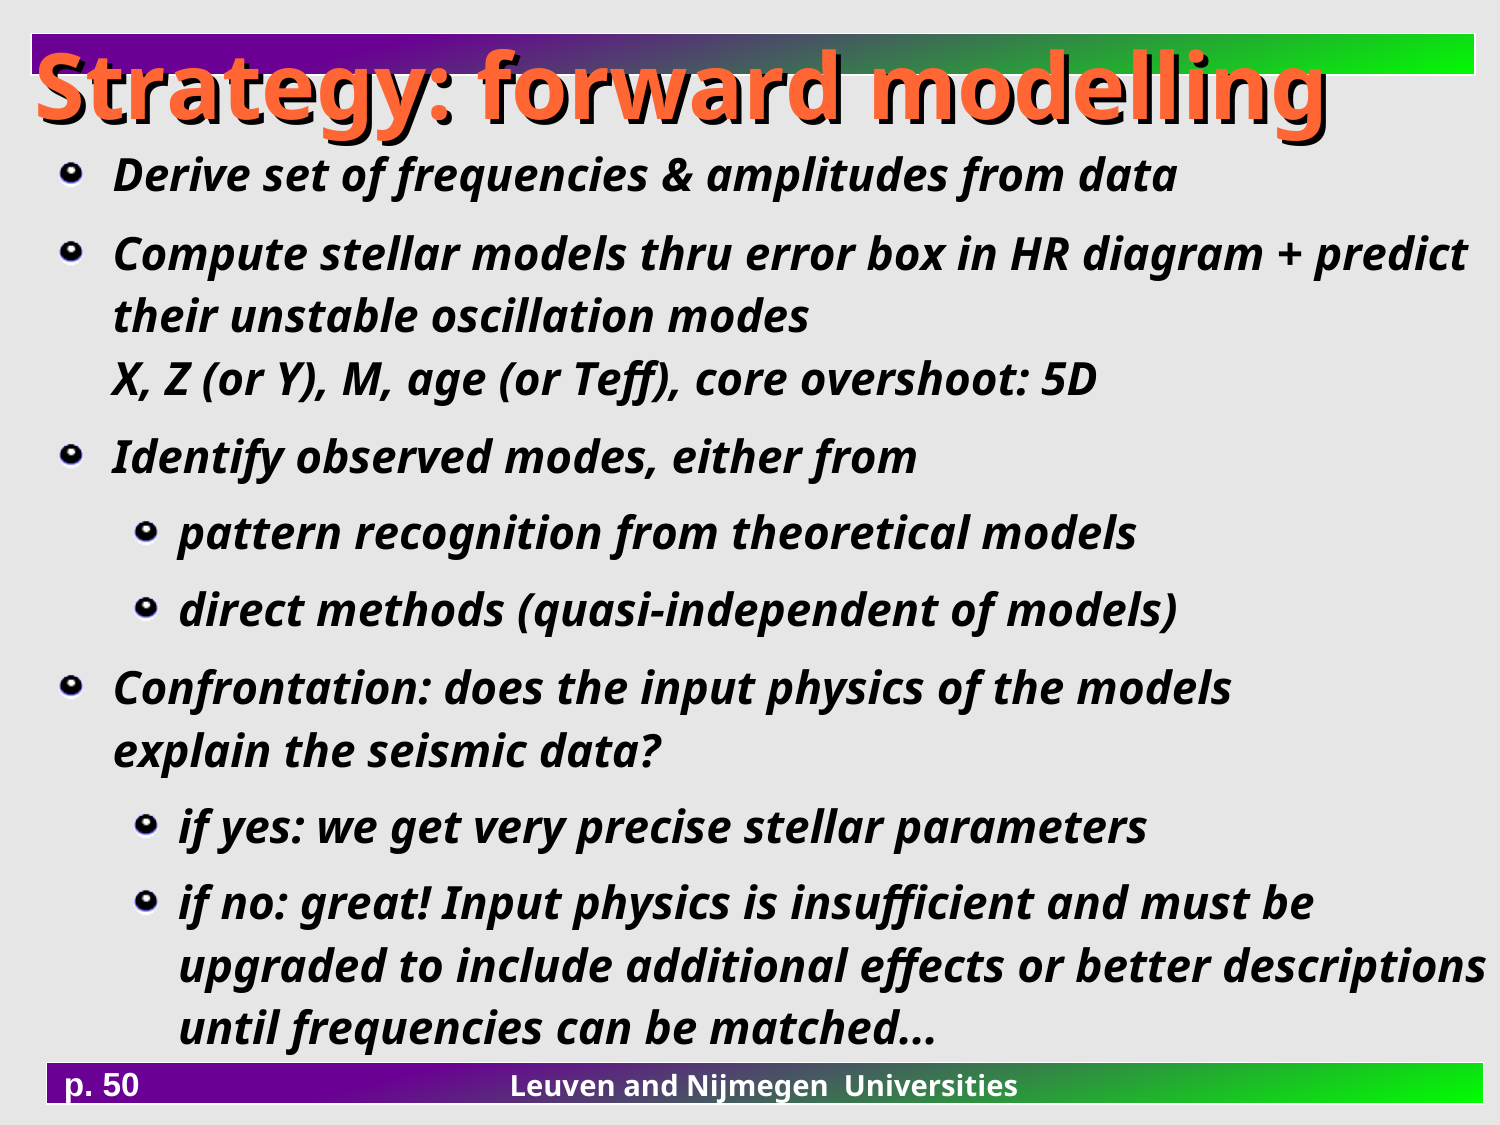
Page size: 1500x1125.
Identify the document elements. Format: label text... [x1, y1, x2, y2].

title Strategy: forward modelling [34, 19, 1471, 148]
list Derive set of frequencies & amplitudes from data Compute stellar models thru error box in HR diagram + predict their unstable oscillation modes X, Z (or Y), M, age (or Teff), core overshoot: 5D Identify observed modes, either from pattern recognition from theoretical models direct methods (quasi-independent of models) Confrontation: does the input physics of the models explain the seismic data? if yes: we get very precise stellar parameters if no: great! Input physics is insufficient and must be upgraded to include additional effects or better descriptions until frequencies can be matched... [56, 142, 1500, 1068]
